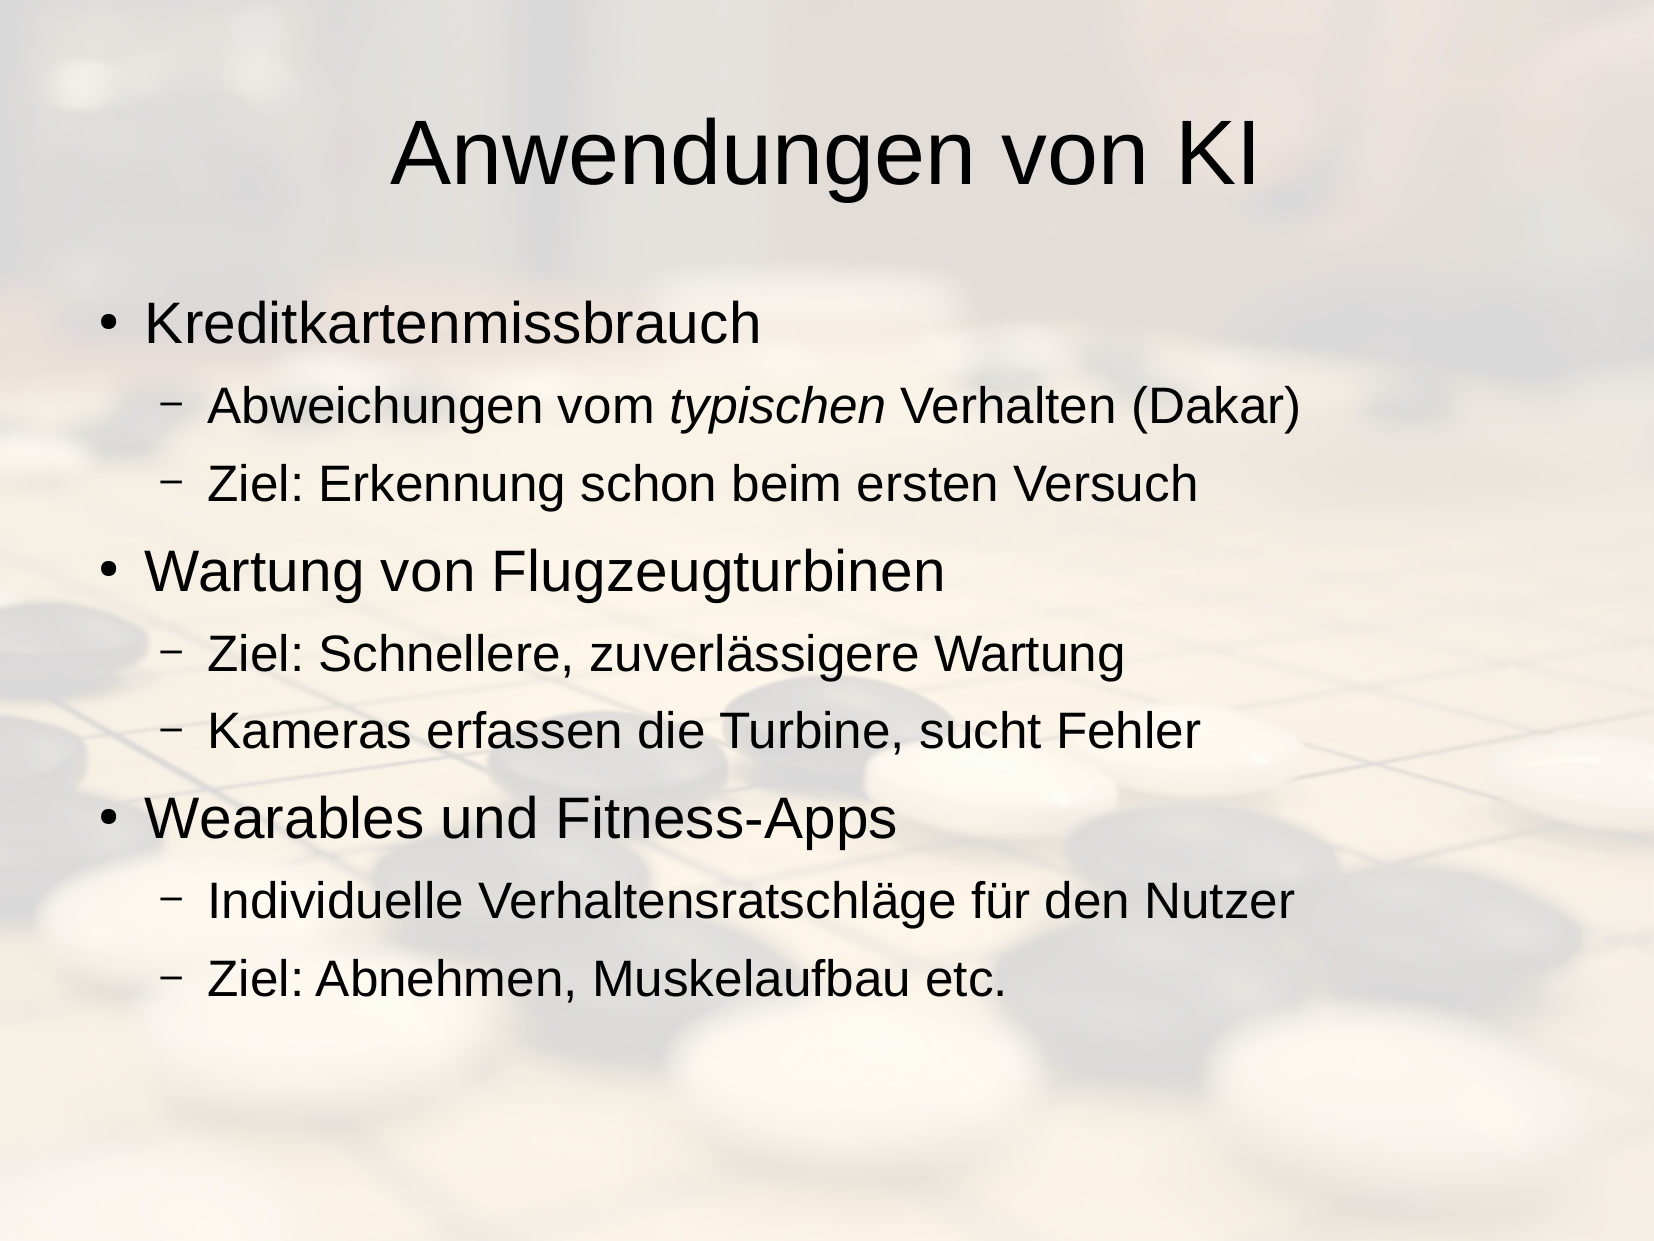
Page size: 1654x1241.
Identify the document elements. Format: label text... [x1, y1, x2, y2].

list Kreditkartenmissbrauch Abweichungen vom typischen Verhalten (Dakar) Ziel: Erkennung schon beim ersten Versuch Wartung von Flugzeugturbinen Ziel: Schnellere, zuverlässigere Wartung Kameras erfassen die Turbine, sucht Fehler Wearables und Fitness-Apps Individuelle Verhaltensratschläge für den Nutzer Ziel: Abnehmen, Muskelaufbau etc. [82, 290, 1571, 1010]
title Anwendungen von KI [82, 49, 1571, 257]
